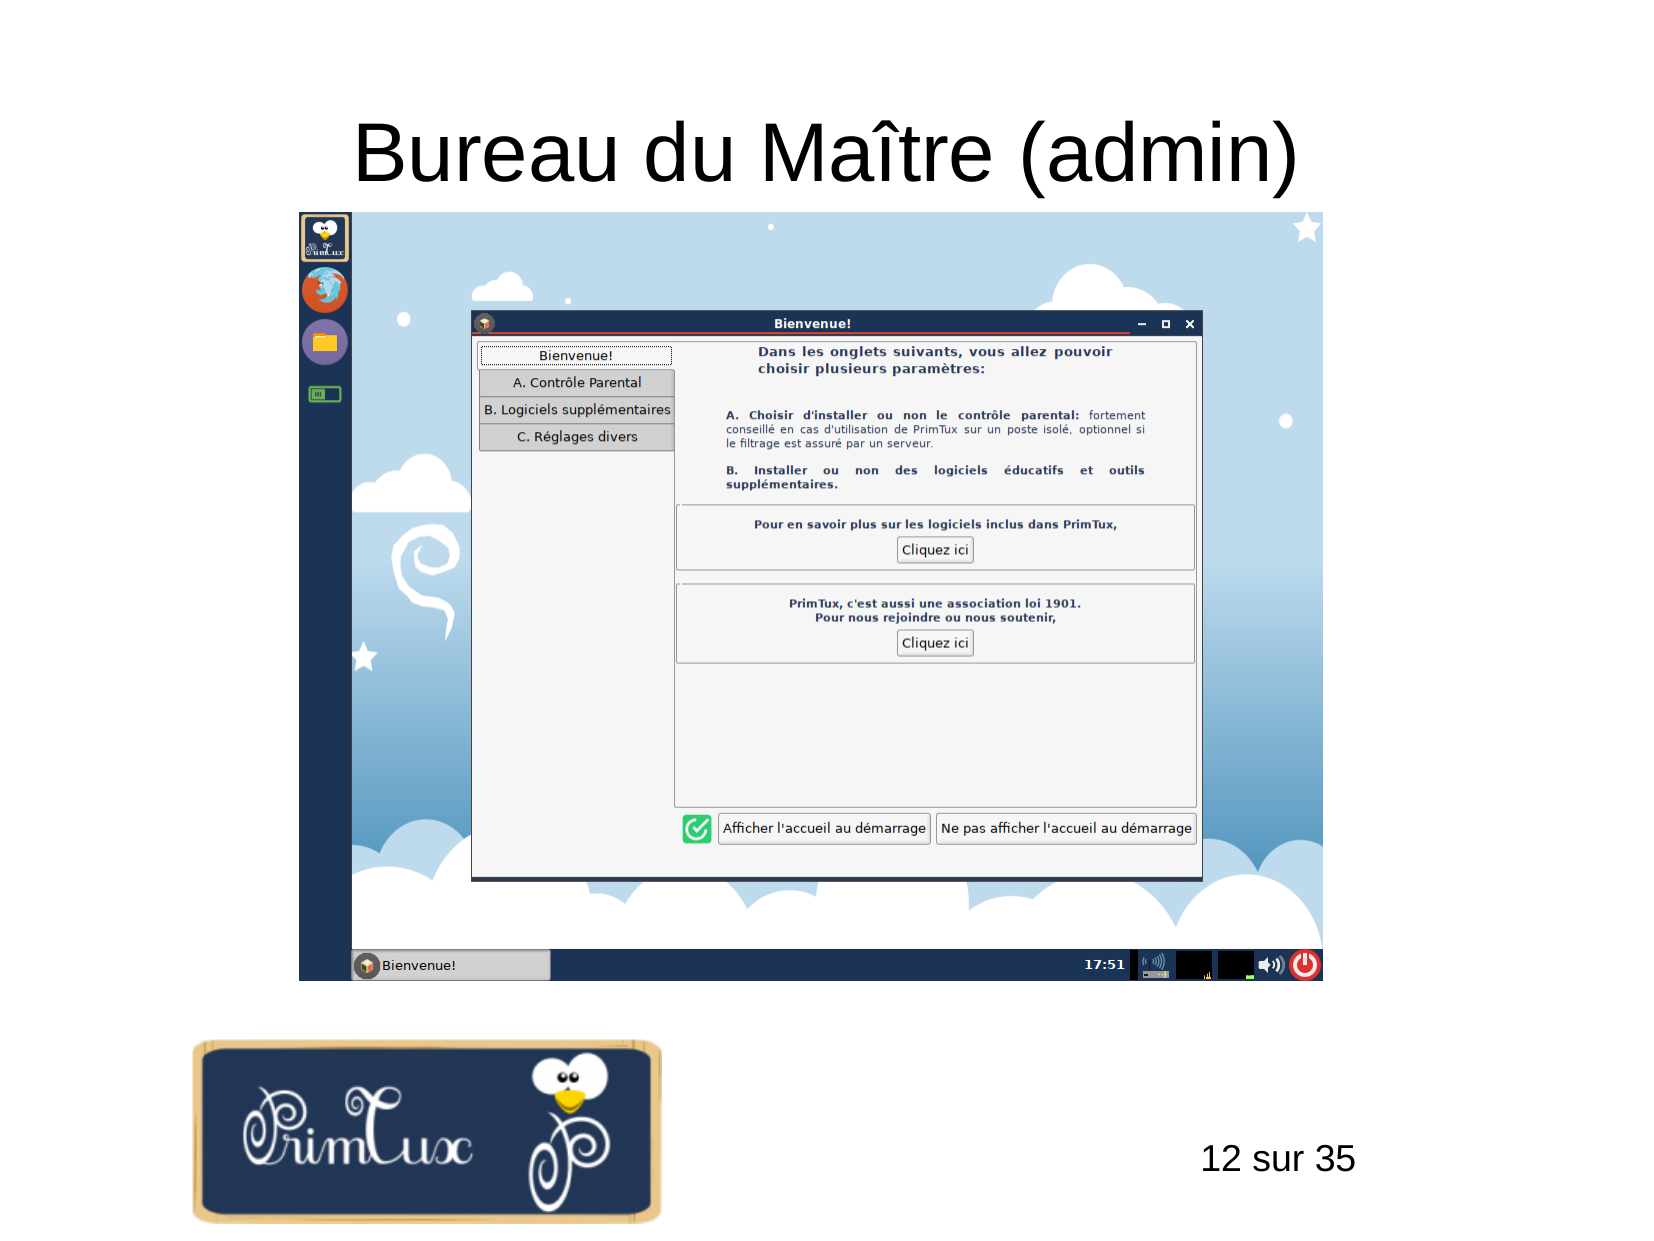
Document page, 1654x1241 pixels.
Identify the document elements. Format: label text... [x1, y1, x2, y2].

title Bureau du Maître (admin) [82, 49, 1571, 257]
picture [192, 1039, 662, 1224]
picture [299, 212, 1323, 981]
